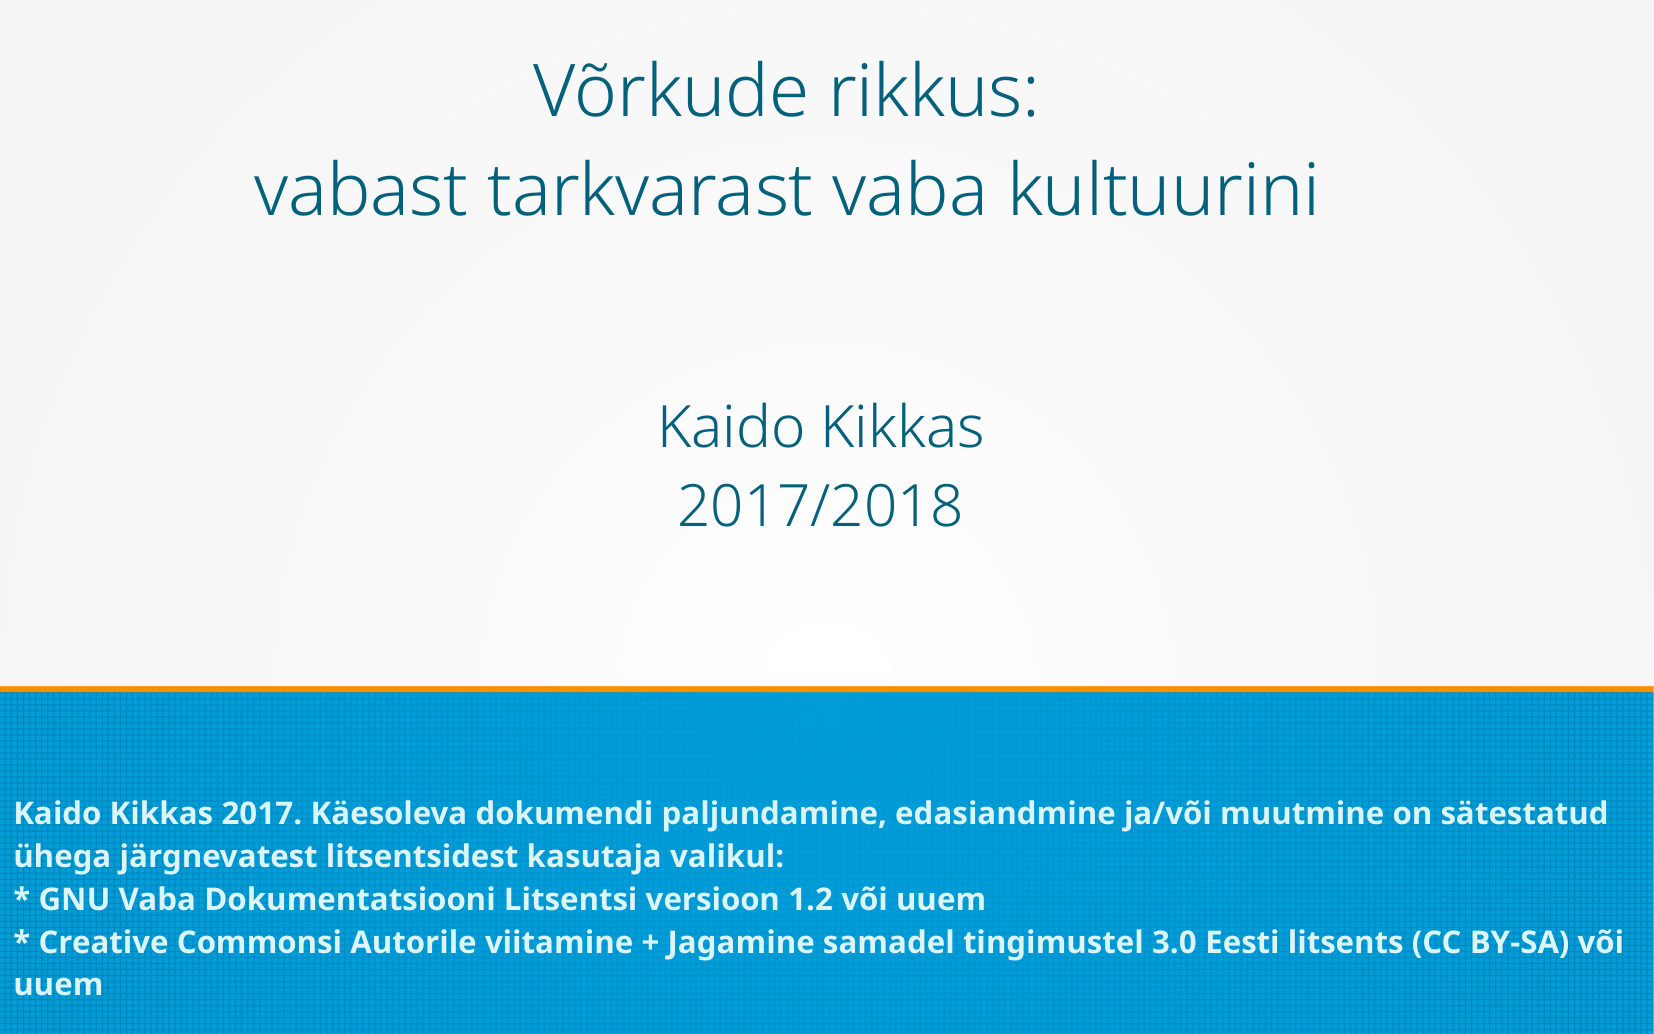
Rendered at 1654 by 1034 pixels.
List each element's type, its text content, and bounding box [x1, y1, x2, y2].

title Kaido Kikkas 2017/2018 [259, 344, 1382, 544]
subtitle Kaido Kikkas 2017. Käesoleva dokumendi paljundamine, edasiandmine ja/või muutmine on sätestatud ühega järgnevatest litsentsidest kasutaja valikul: * GNU Vaba Dokumentatsiooni Litsentsi versioon 1.2 või uuem * Creative Commonsi Autorile viitamine + Jagamine samadel tingimustel 3.0 Eesti litsents (CC BY-SA) või uuem [13, 791, 1630, 1004]
title Võrkude rikkus: vabast tarkvarast vaba kultuurini [75, 37, 1501, 237]
picture [0, 0, 1654, 692]
